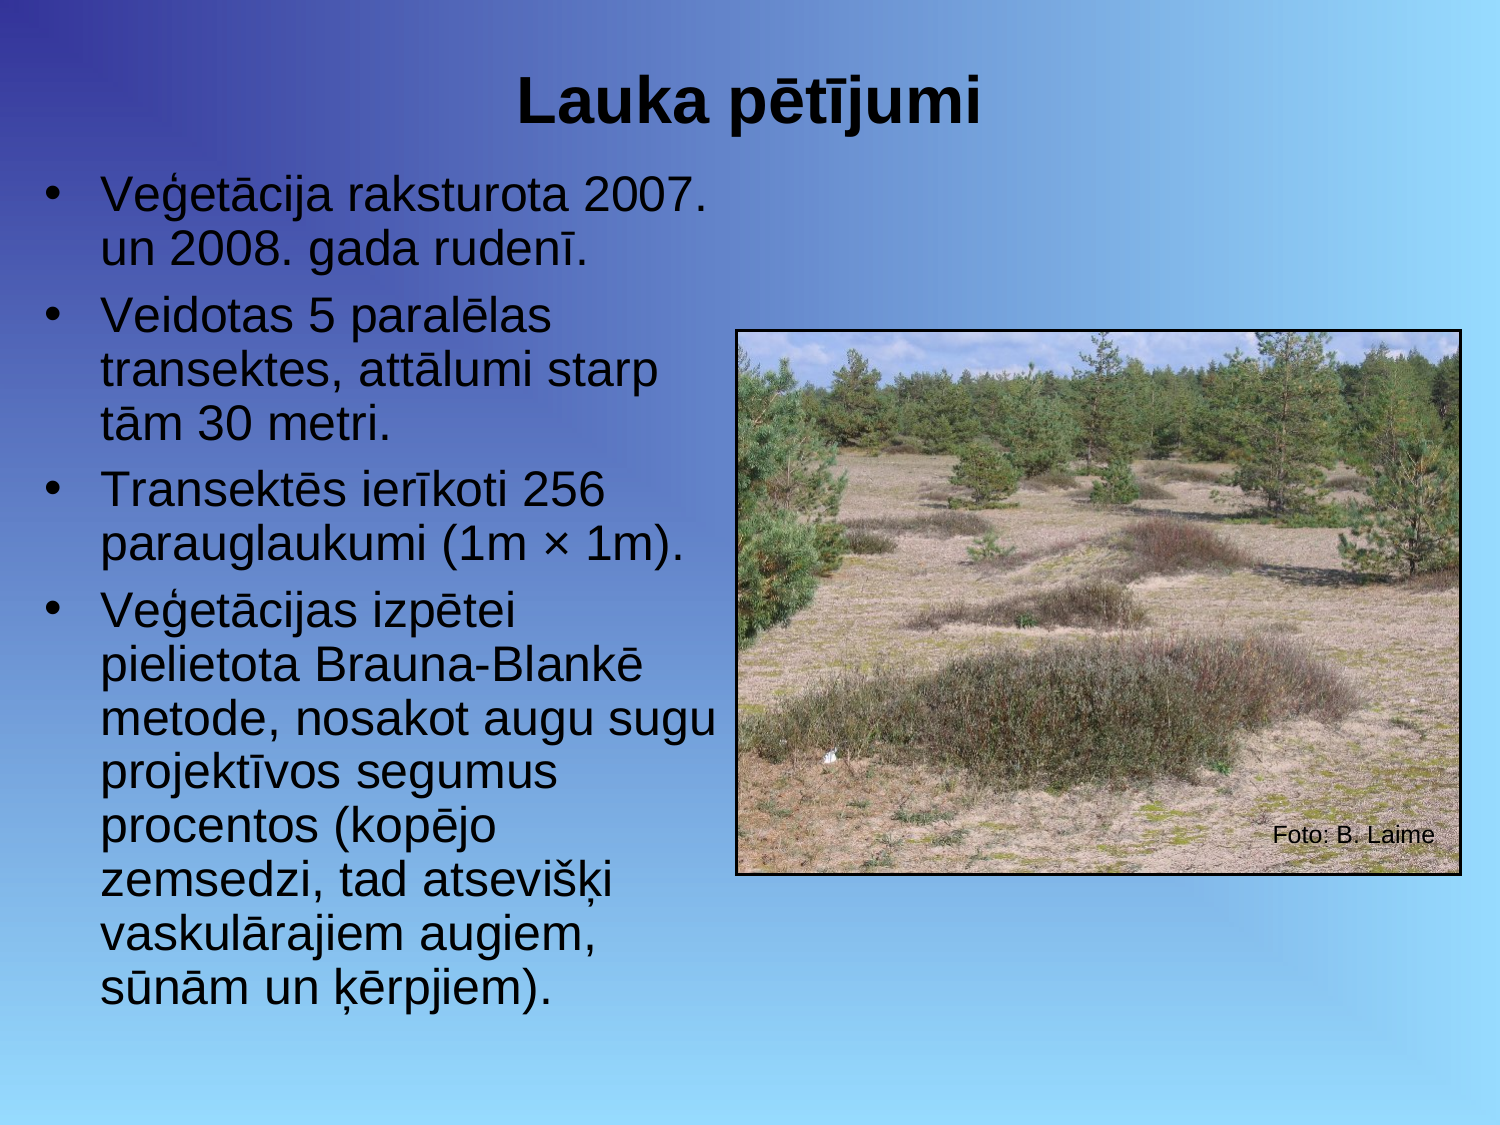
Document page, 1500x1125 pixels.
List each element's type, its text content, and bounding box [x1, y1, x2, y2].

picture [0, 0, 1500, 1125]
text_box Foto: B. Laime [1257, 810, 1451, 857]
title Lauka pētījumi [75, 45, 1426, 149]
list Veģetācija raksturota 2007. un 2008. gada rudenī. Veidotas 5 paralēlas transektes, attālumi starp tām 30 metri. Transektēs ierīkoti 256 parauglaukumi (1m × 1m). Veģetācijas izpētei pielietota Brauna-Blankē metode, nosakot augu sugu projektīvos segumus procentos (kopējo zemsedzi, tad atsevišķi vaskulārajiem augiem, sūnām un ķērpjiem). [29, 160, 740, 1083]
